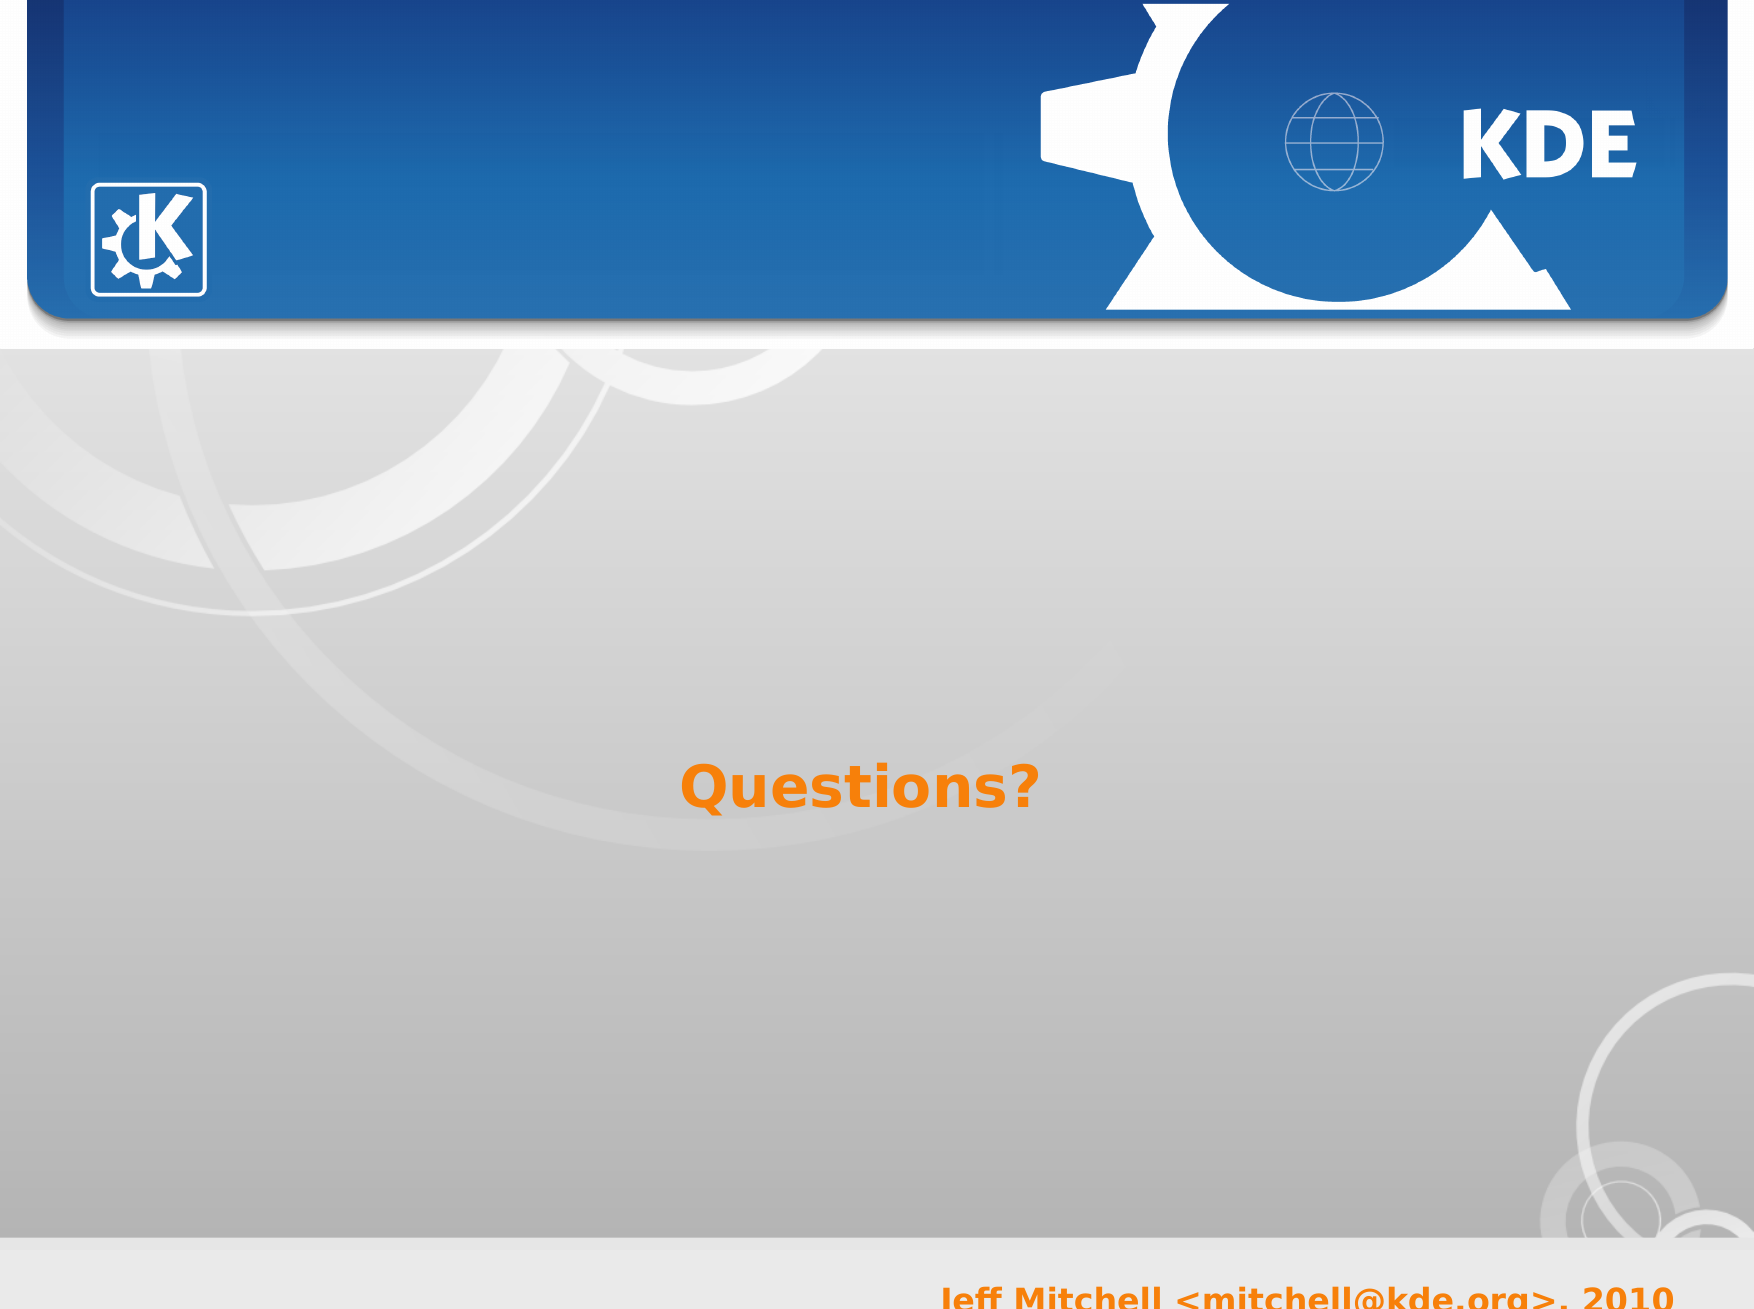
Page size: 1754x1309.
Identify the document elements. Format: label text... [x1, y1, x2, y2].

subtitle Questions? [71, 419, 1651, 1156]
picture [0, 0, 1754, 1237]
